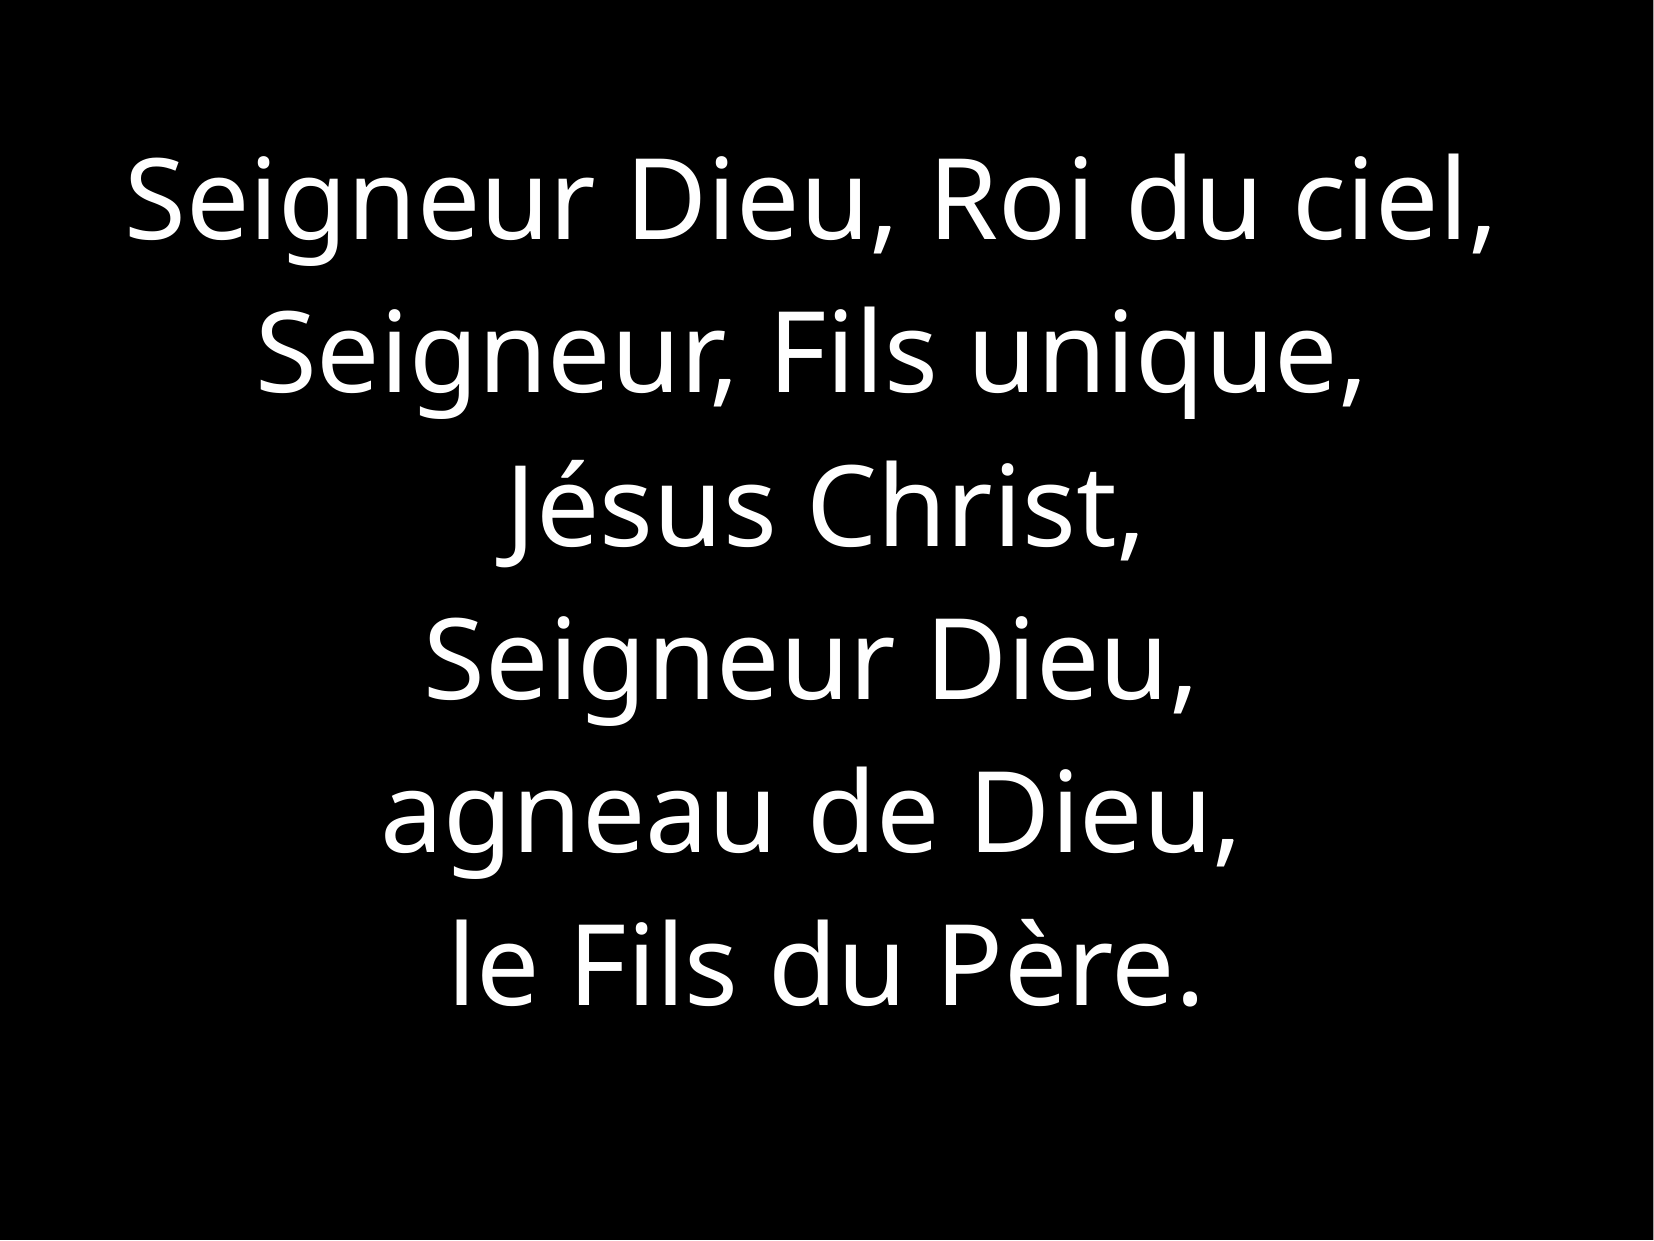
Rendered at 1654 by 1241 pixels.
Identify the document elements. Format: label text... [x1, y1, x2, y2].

subtitle Seigneur Dieu, Roi du ciel, Seigneur, Fils unique, Jésus Christ, Seigneur Dieu, agneau de Dieu, le Fils du Père. [0, 0, 1654, 1207]
